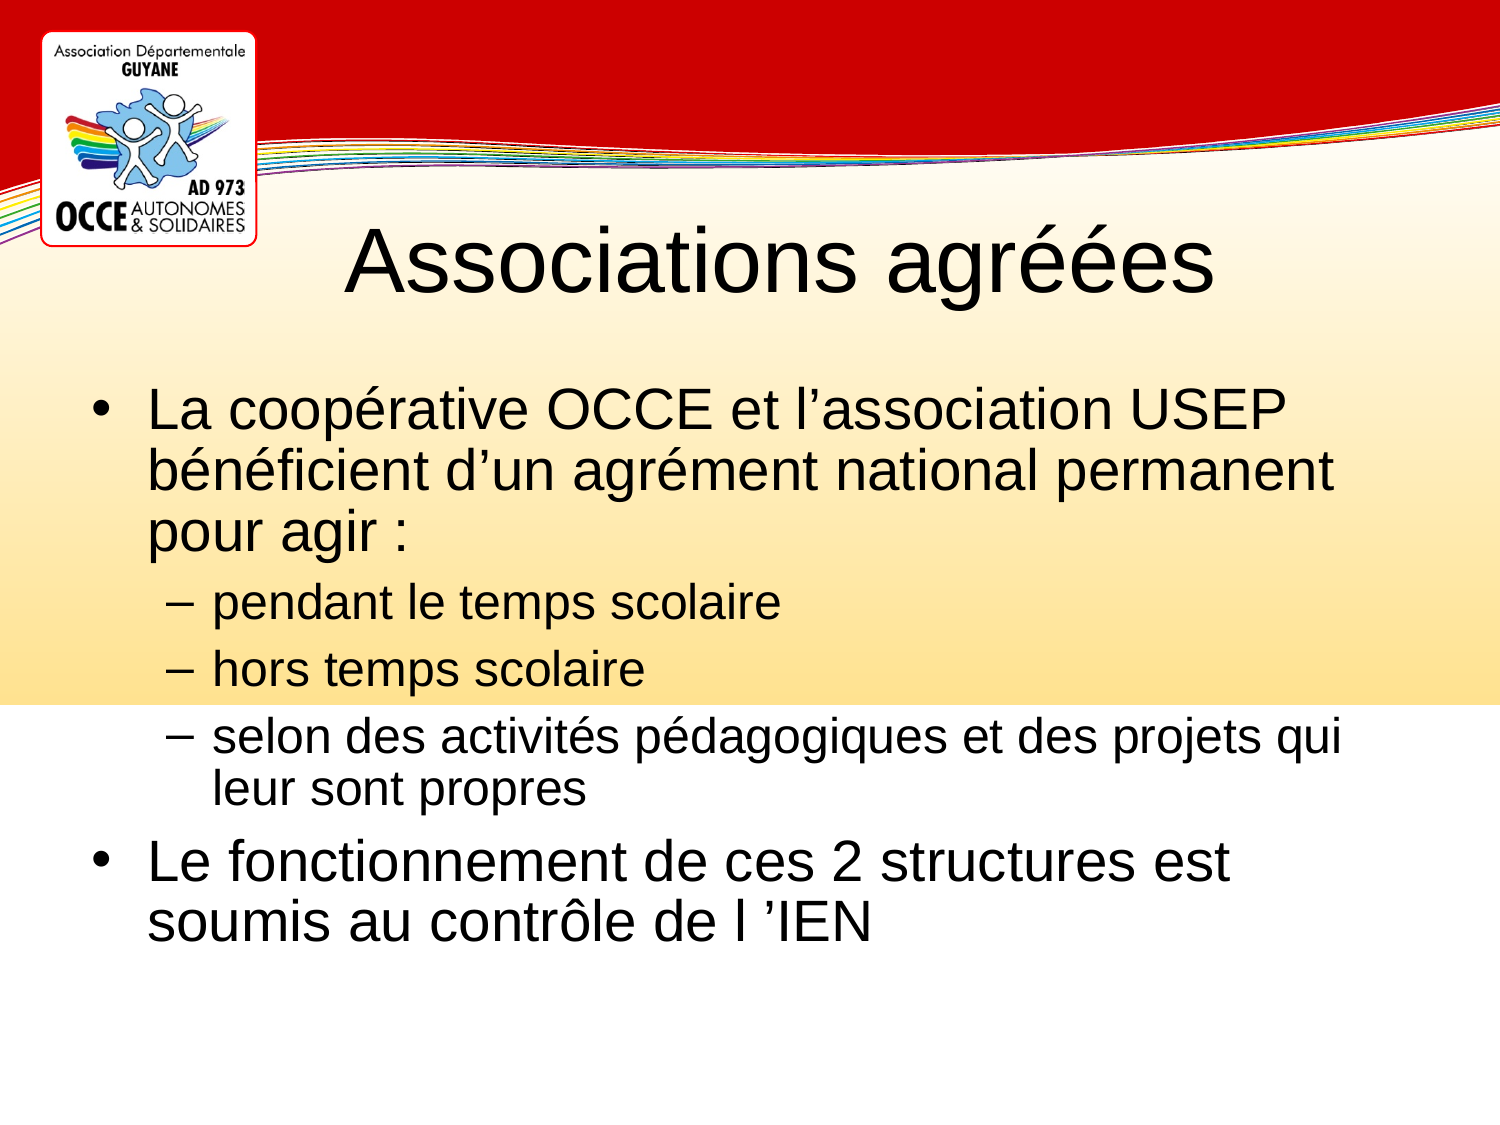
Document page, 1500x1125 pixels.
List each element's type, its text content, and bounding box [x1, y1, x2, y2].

title Associations agréées [221, 208, 1341, 339]
list La coopérative OCCE et l’association USEP bénéficient d’un agrément national permanent pour agir : pendant le temps scolaire hors temps scolaire selon des activités pédagogiques et des projets qui leur sont propres Le fonctionnement de ces 2 structures est soumis au contrôle de l ’IEN [76, 373, 1427, 1035]
picture [54, 44, 245, 234]
